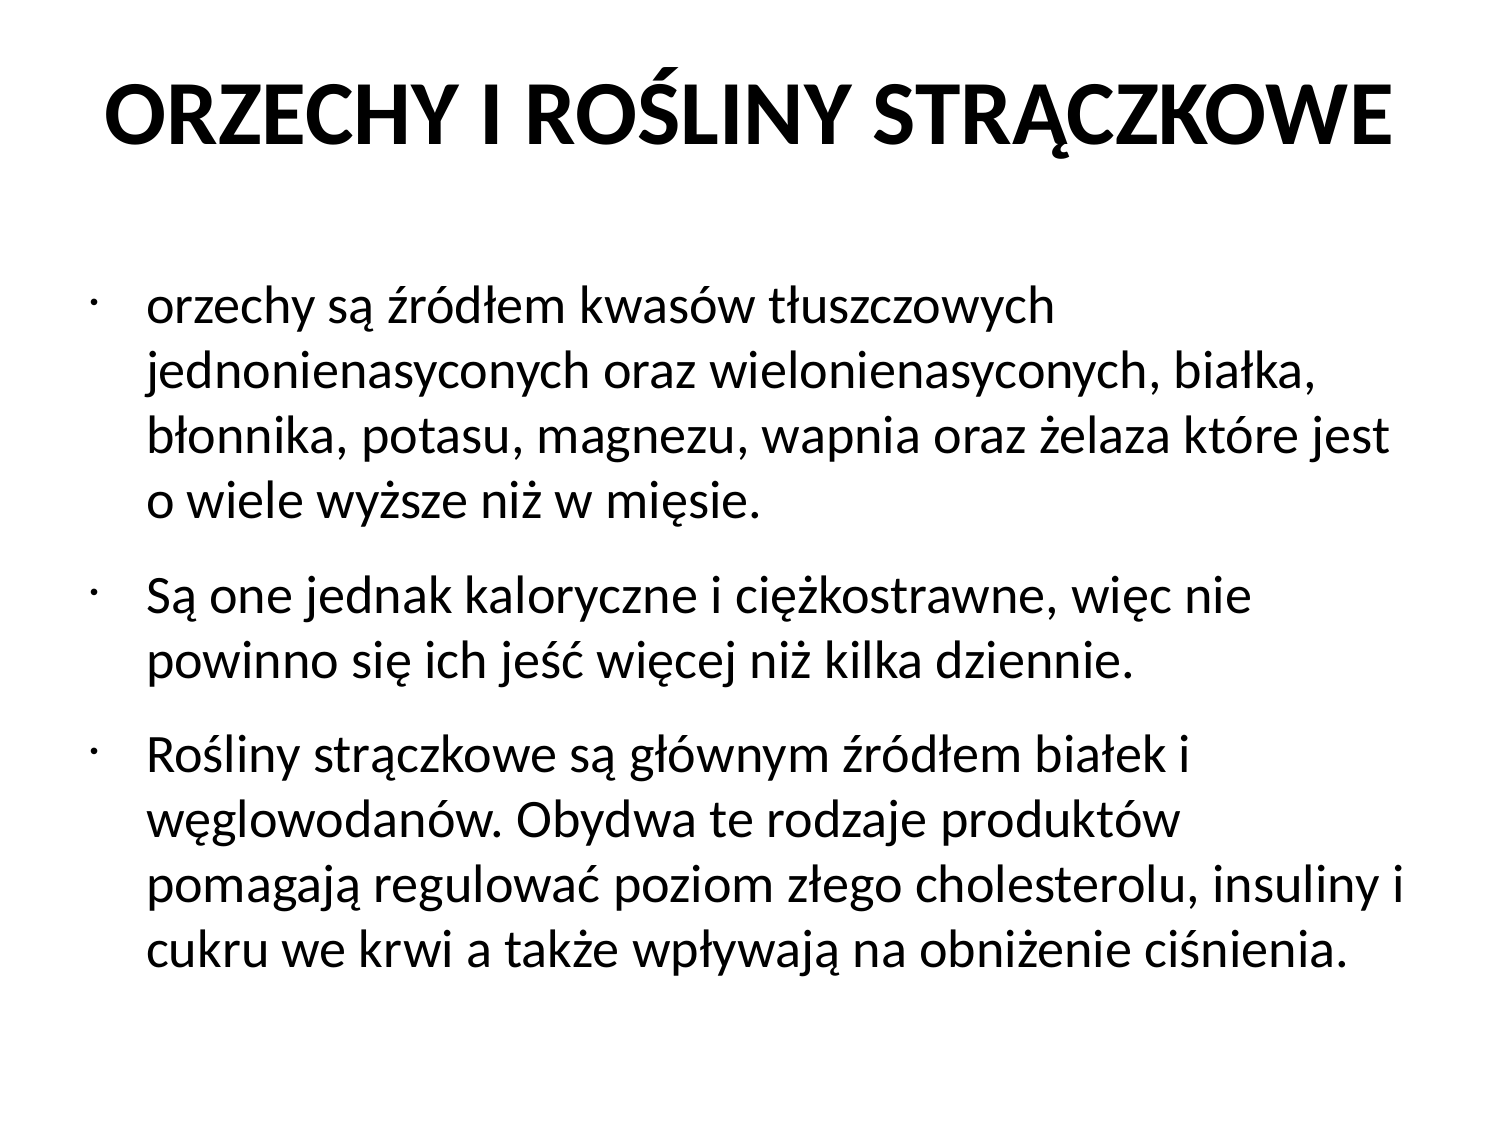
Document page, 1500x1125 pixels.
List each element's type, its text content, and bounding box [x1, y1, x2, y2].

list orzechy są źródłem kwasów tłuszczowych jednonienasyconych oraz wielonienasyconych, białka, błonnika, potasu, magnezu, wapnia oraz żelaza które jest o wiele wyższe niż w mięsie. Są one jednak kaloryczne i ciężkostrawne, więc nie powinno się ich jeść więcej niż kilka dziennie. Rośliny strączkowe są głównym źródłem białek i węglowodanów. Obydwa te rodzaje produktów pomagają regulować poziom złego cholesterolu, insuliny i cukru we krwi a także wpływają na obniżenie ciśnienia. [75, 262, 1425, 1005]
title ORZECHY I ROŚLINY STRĄCZKOWE [75, 45, 1425, 233]
